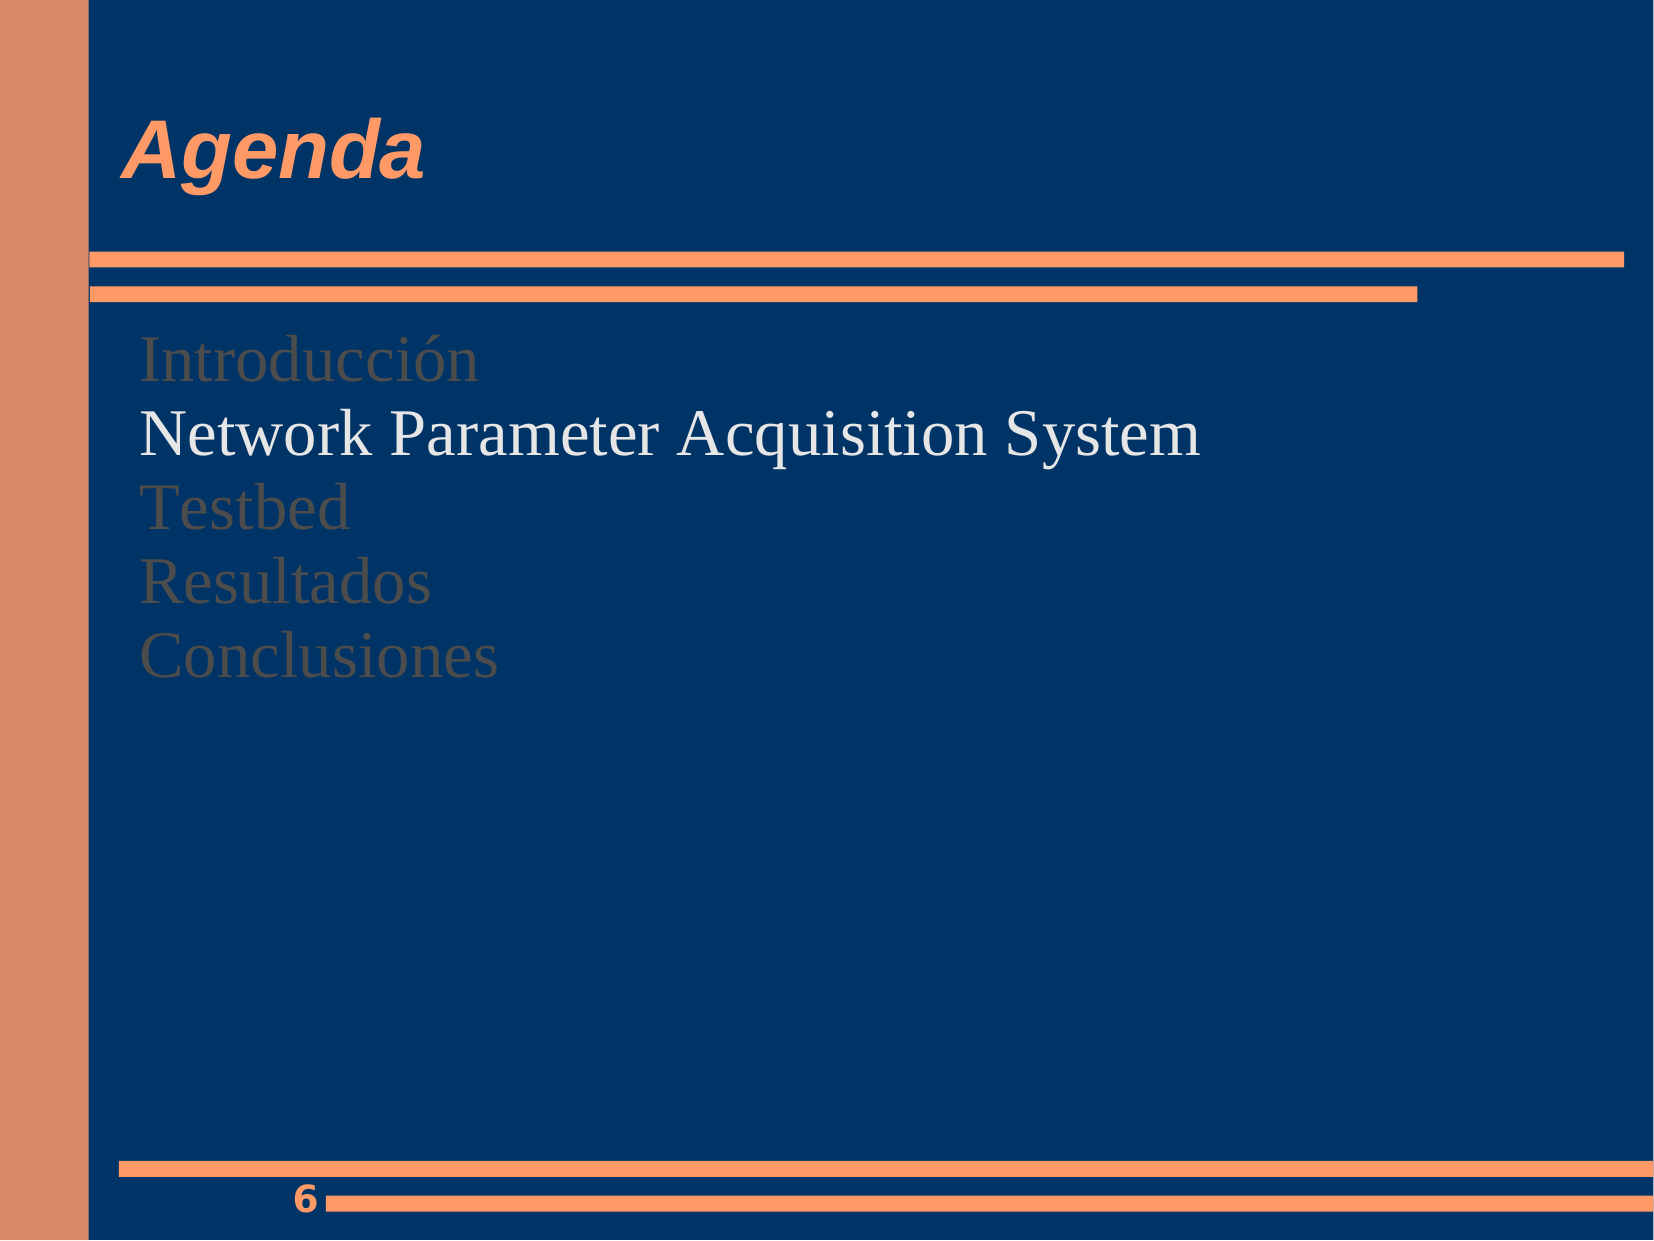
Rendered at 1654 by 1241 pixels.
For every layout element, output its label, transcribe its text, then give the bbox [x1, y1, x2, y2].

title Agenda [121, 46, 1534, 254]
list Introducción Network Parameter Acquisition System Testbed Resultados Conclusiones [121, 322, 1561, 1141]
